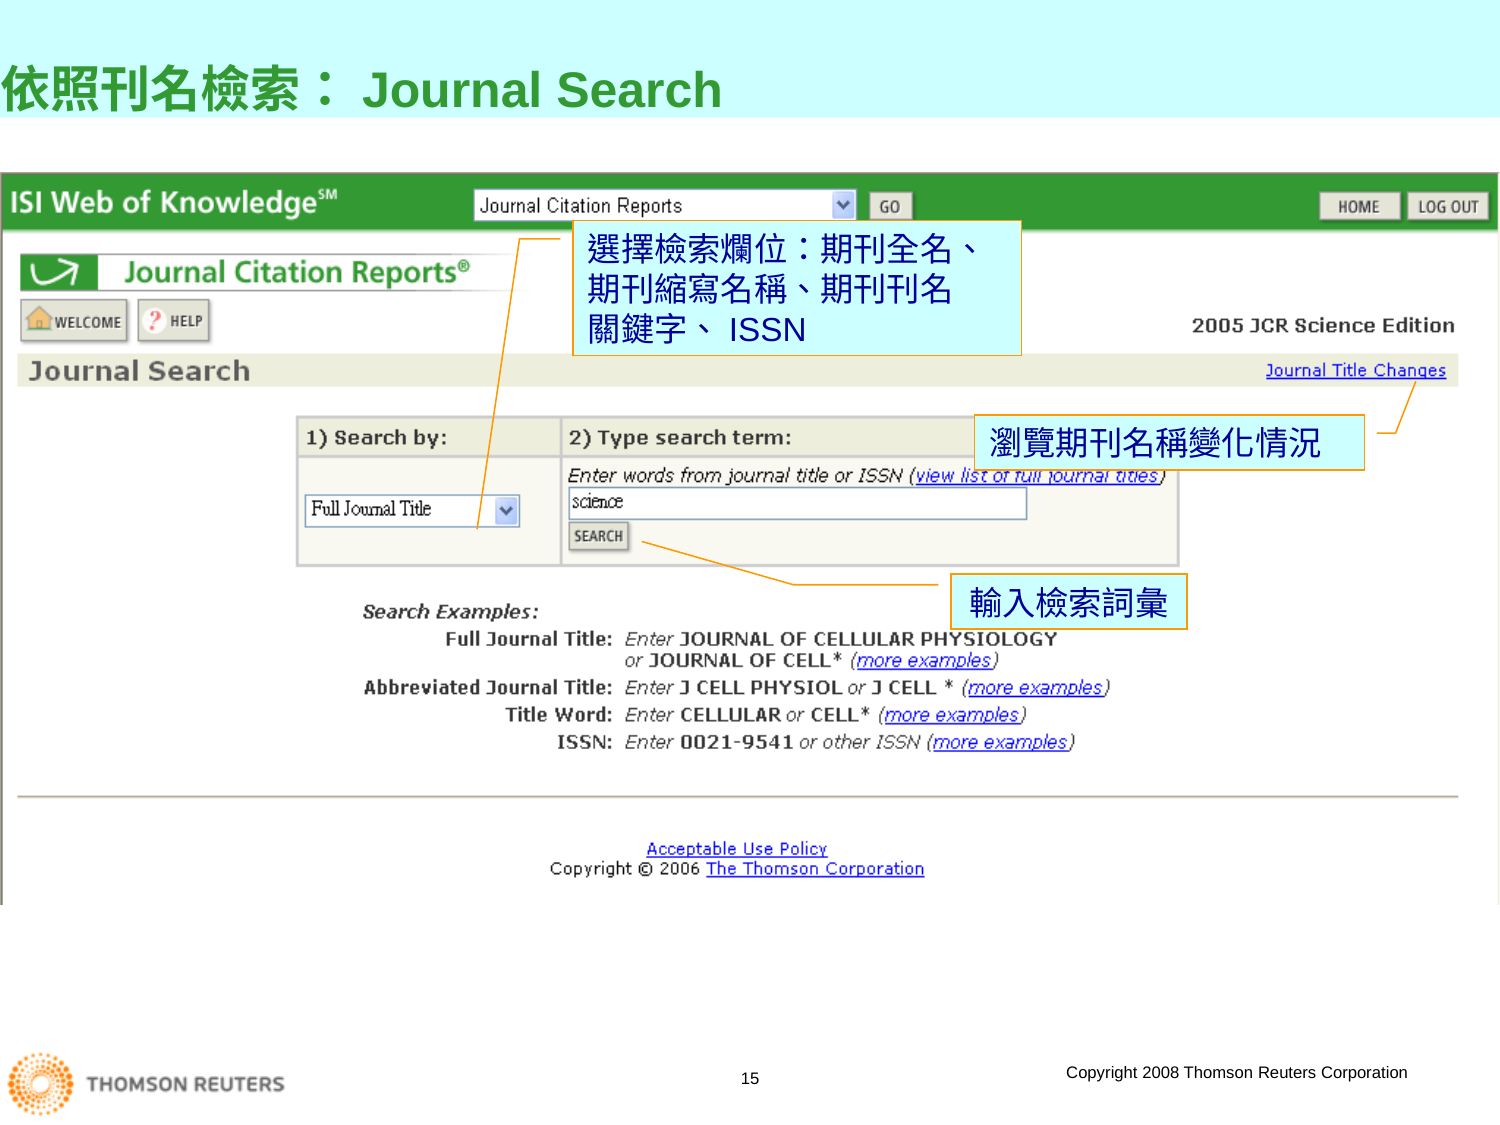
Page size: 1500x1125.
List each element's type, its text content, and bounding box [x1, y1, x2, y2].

text_box 輸入檢索詞彙 [951, 574, 1187, 629]
title 依照刊名檢索：Journal Search [0, 0, 1500, 118]
text_box 選擇檢索爛位：期刊全名、期刊縮寫名稱、期刊刊名 關鍵字、ISSN [573, 221, 1022, 355]
picture [0, 172, 1500, 905]
text_box 瀏覽期刊名稱變化情況 [974, 415, 1364, 470]
